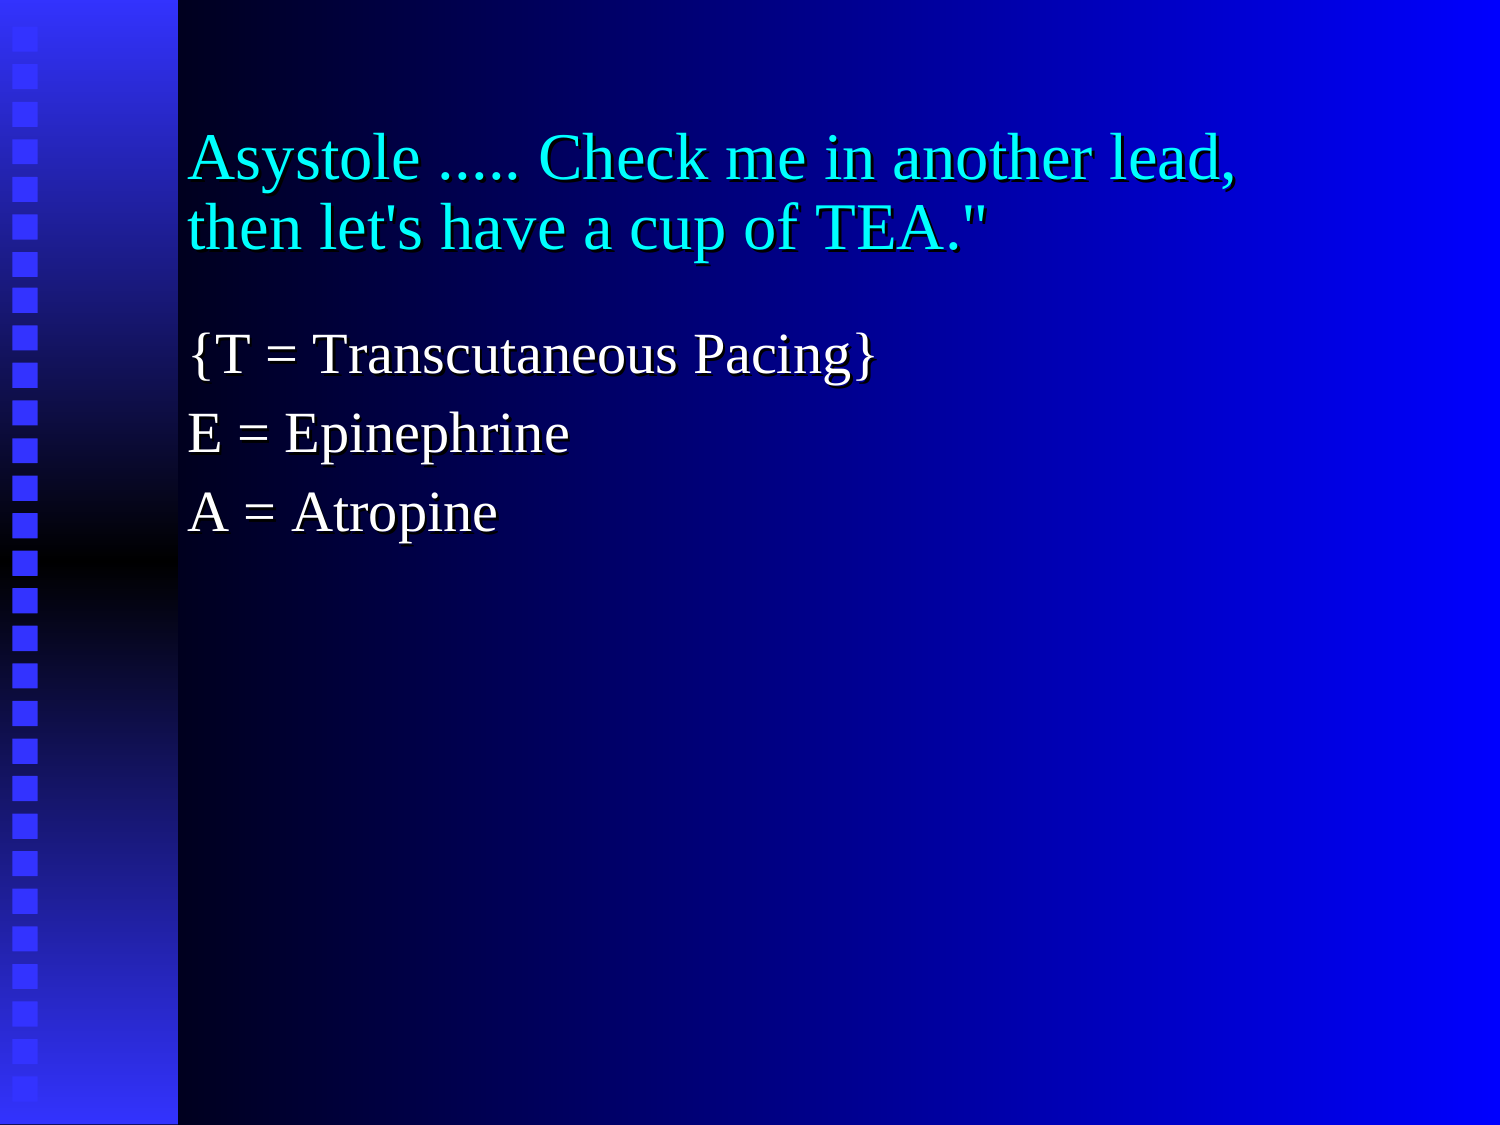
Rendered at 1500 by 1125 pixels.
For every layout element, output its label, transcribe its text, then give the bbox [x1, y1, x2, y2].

list {T = Transcutaneous Pacing} E = Epinephrine A = Atropine [187, 324, 1463, 1001]
title Asystole ..... Check me in another lead, then let's have a cup of TEA." [187, 99, 1463, 288]
